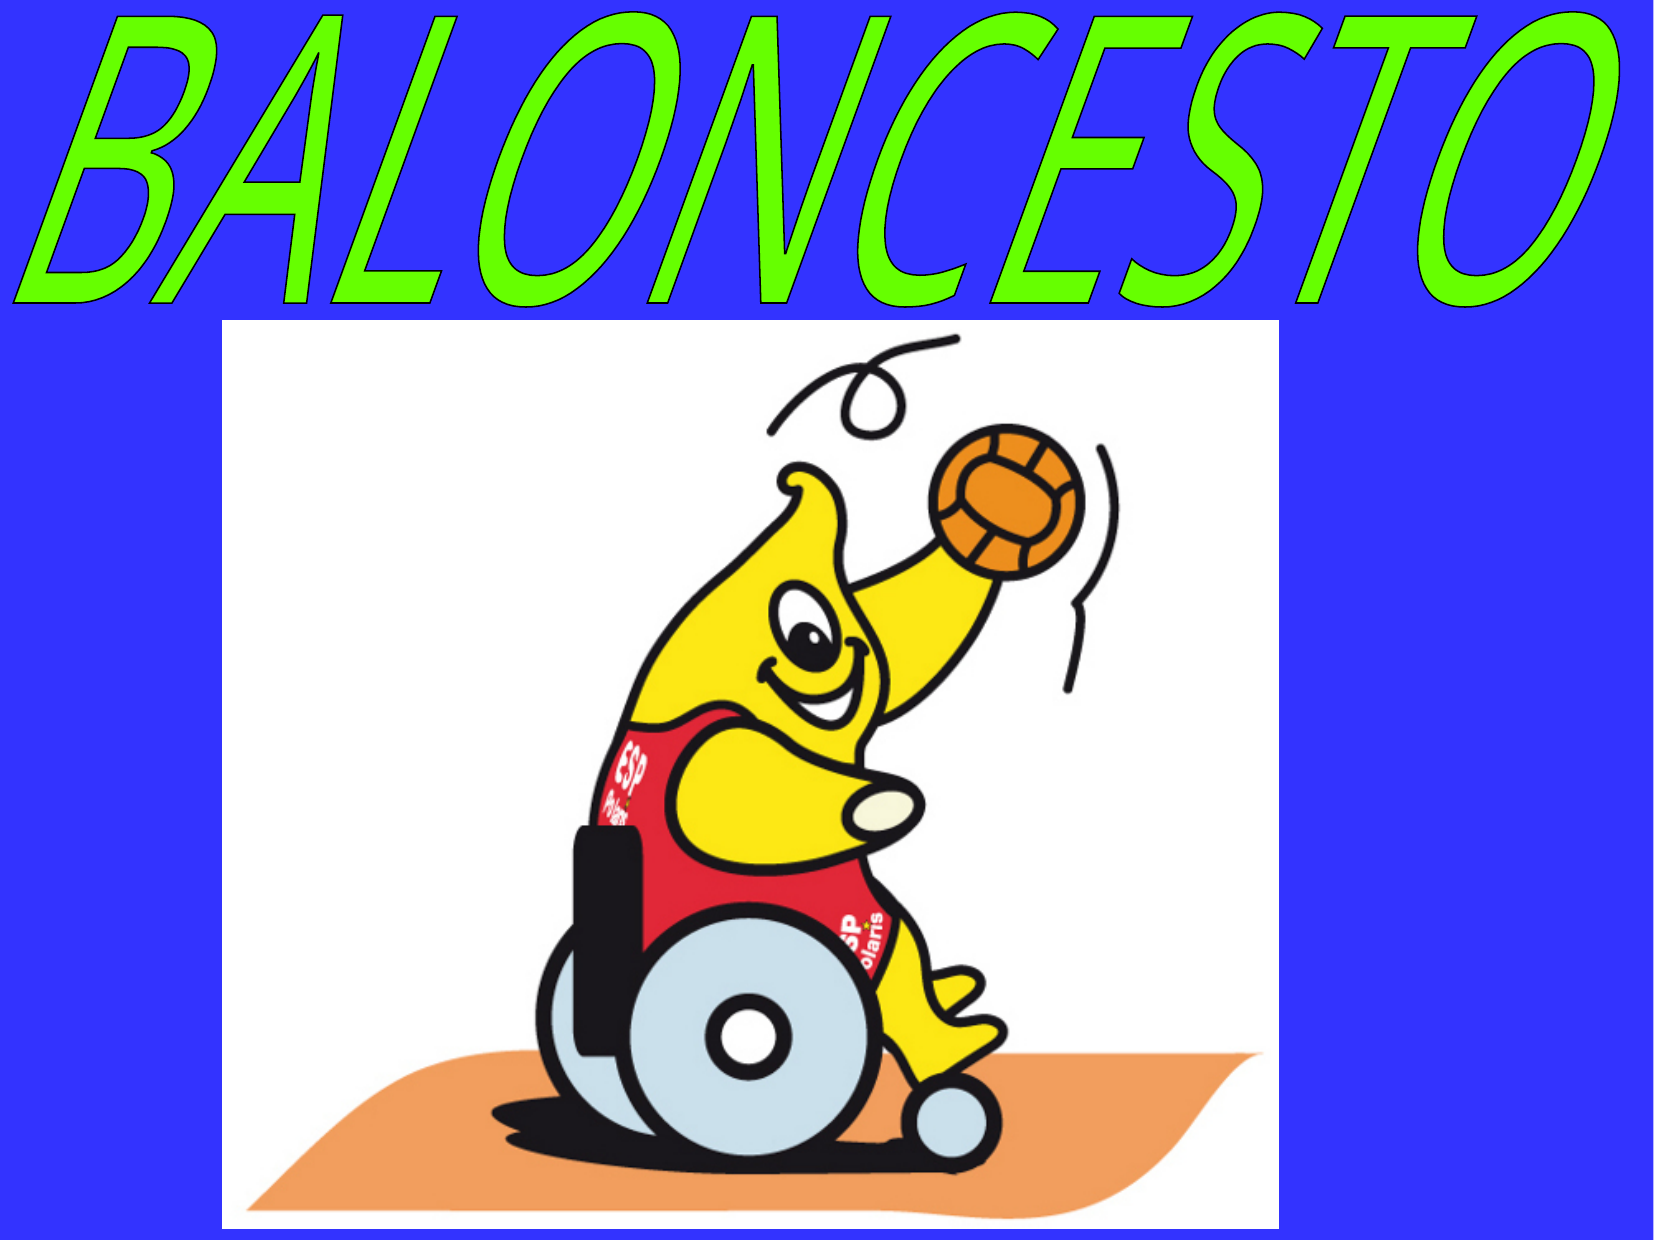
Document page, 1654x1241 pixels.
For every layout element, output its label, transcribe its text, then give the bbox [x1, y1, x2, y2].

text_box BALONCESTO [1295, 16, 1477, 304]
text_box BALONCESTO [149, 15, 343, 304]
text_box BALONCESTO [990, 16, 1193, 304]
text_box BALONCESTO [13, 16, 217, 304]
text_box BALONCESTO [1119, 12, 1323, 308]
text_box BALONCESTO [1417, 11, 1620, 308]
text_box BALONCESTO [478, 11, 681, 308]
text_box BALONCESTO [330, 16, 458, 304]
text_box BALONCESTO [647, 16, 891, 304]
picture [222, 320, 1279, 1229]
text_box BALONCESTO [857, 12, 1059, 308]
